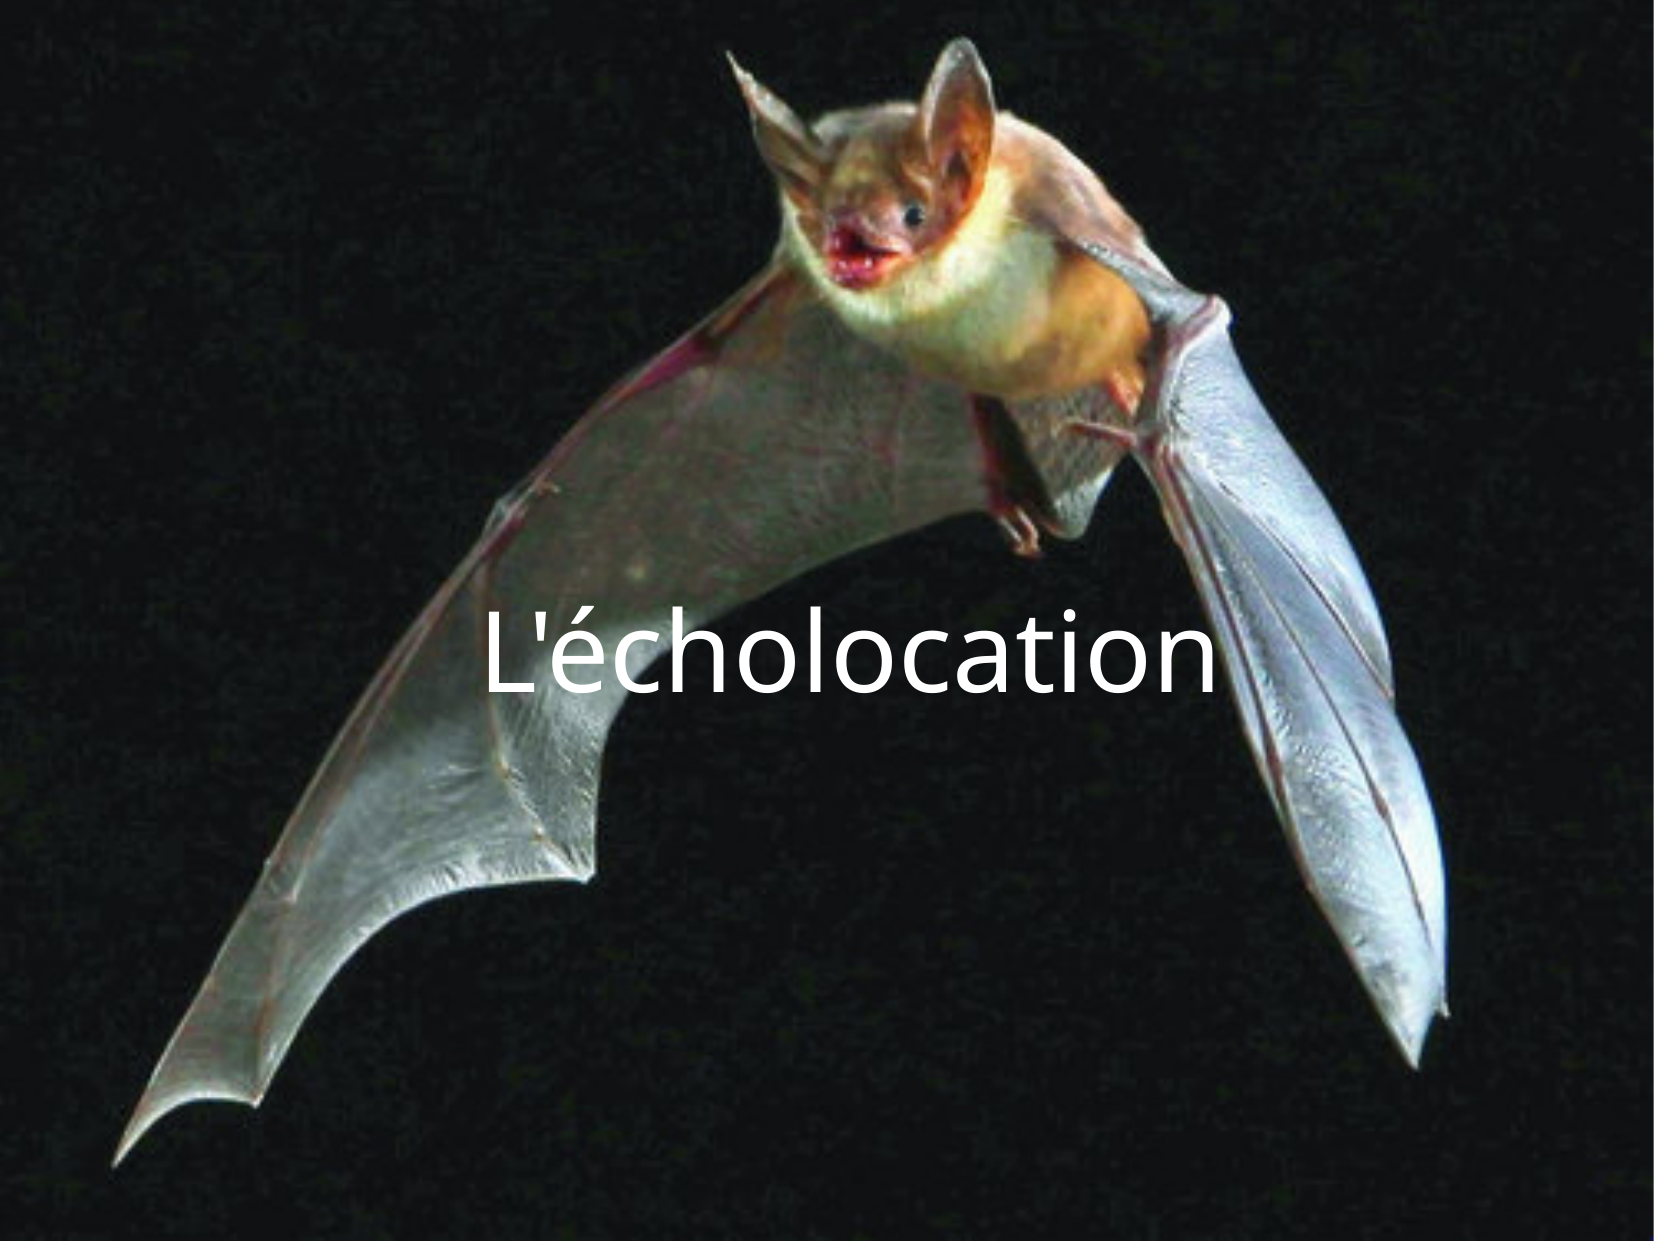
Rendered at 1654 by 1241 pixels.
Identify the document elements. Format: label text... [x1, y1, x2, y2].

title L'écholocation [106, 545, 1595, 753]
picture [0, 0, 1654, 1241]
